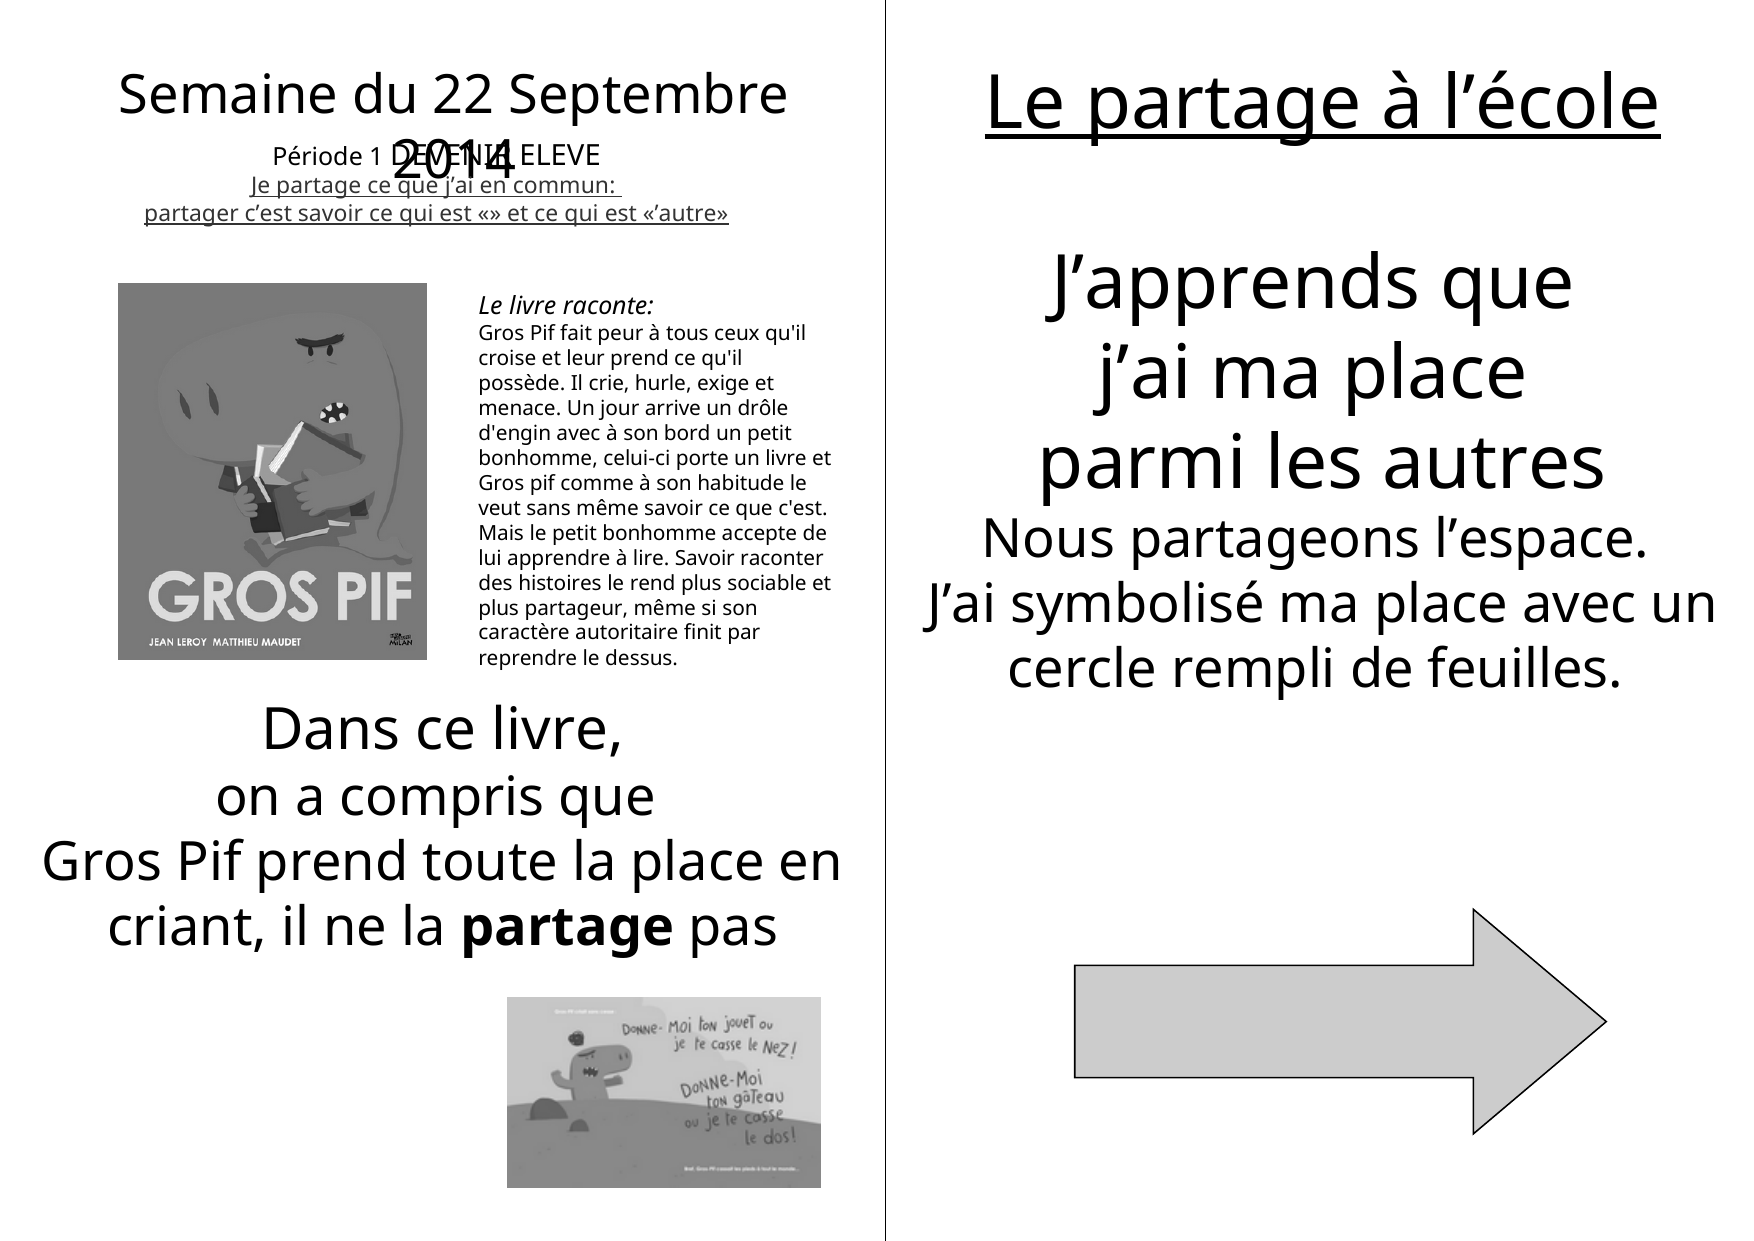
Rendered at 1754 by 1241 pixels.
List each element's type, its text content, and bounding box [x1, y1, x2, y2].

text_box [1074, 909, 1607, 1134]
text_box Semaine du 22 Septembre 2014 [46, 53, 863, 148]
text_box Le livre raconte: Gros Pif fait peur à tous ceux qu'il croise et leur prend ce qu'il possède. Il crie, hurle, exige et menace. Un jour arrive un drôle d'engin avec à son bord un petit bonhomme, celui-ci porte un livre et Gros pif comme à son habitude le veut sans même savoir ce que c'est. Mais le petit bonhomme accepte de lui apprendre à lire. Savoir raconter des histoires le rend plus sociable et plus partageur, même si son caractère autoritaire finit par reprendre le dessus. [472, 283, 839, 662]
text_box Dans ce livre, on a compris que Gros Pif prend toute la place en criant, il ne la partage pas [35, 685, 851, 1241]
text_box Période 1 DEVENIR ELEVE Je partage ce que j’ai en commun: partager c’est savoir ce qui est «» et ce qui est «’autre» [11, 130, 862, 284]
picture [118, 283, 427, 660]
picture [507, 997, 821, 1188]
text_box Le partage à l’école J’apprends que j’ai ma place parmi les autres Nous partageons l’espace. J’ai symbolisé ma place avec un cercle rempli de feuilles. [921, 47, 1725, 1170]
